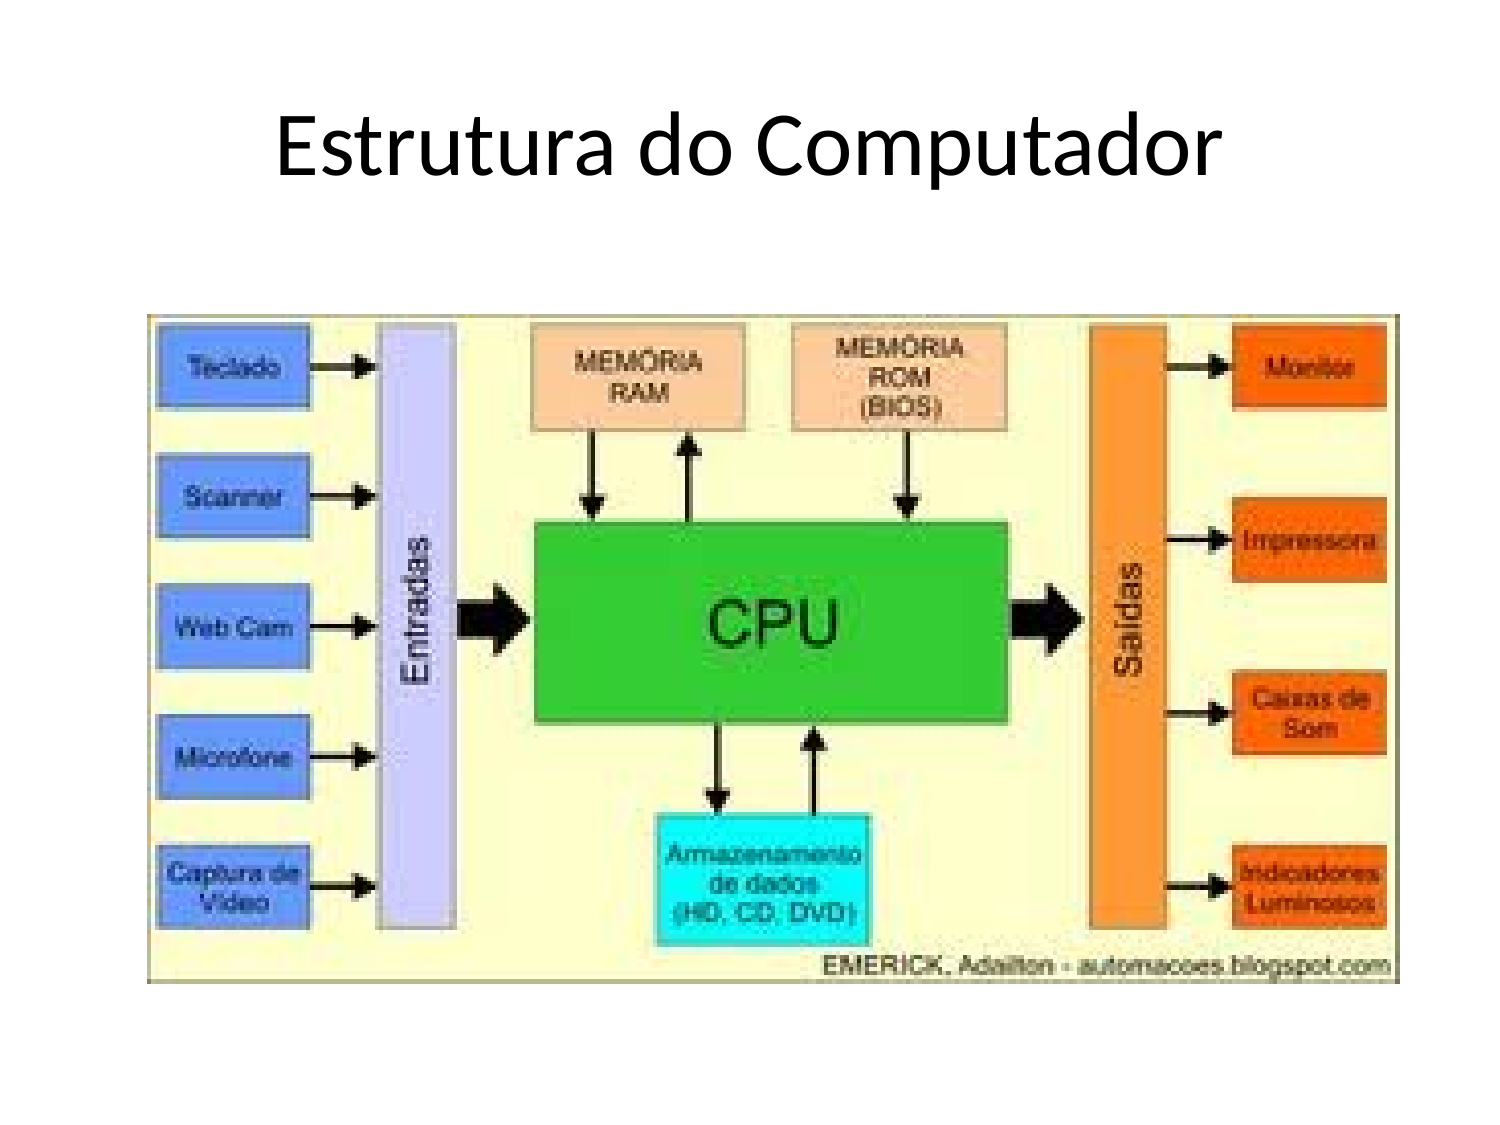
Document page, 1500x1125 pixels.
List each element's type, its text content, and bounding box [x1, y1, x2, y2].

title Estrutura do Computador [75, 45, 1426, 233]
picture [147, 314, 1400, 984]
